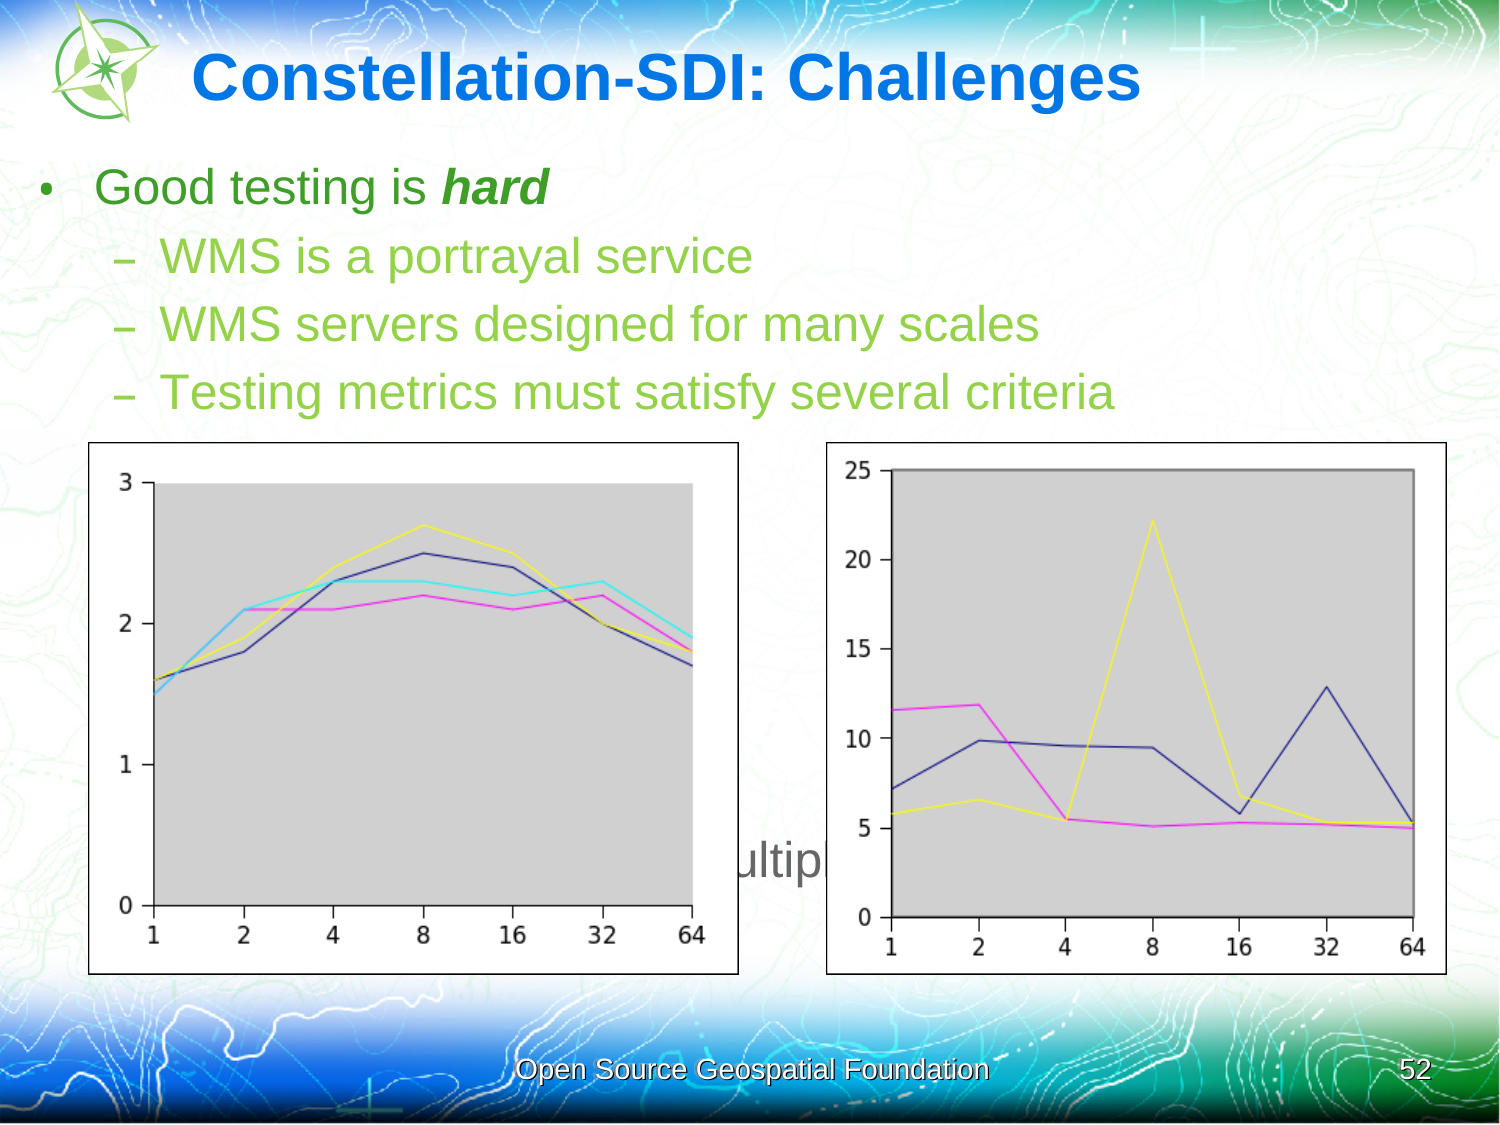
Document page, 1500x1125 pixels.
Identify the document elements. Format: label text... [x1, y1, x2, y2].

list Good testing is hard WMS is a portrayal service WMS servers designed for many scales Testing metrics must satisfy several criteria repeatable, reliable, specific, discriminatory => Need good tests, multiple runs [22, 152, 1470, 895]
title Constellation-SDI: Challenges [177, 26, 1477, 128]
picture [0, 0, 1500, 1125]
